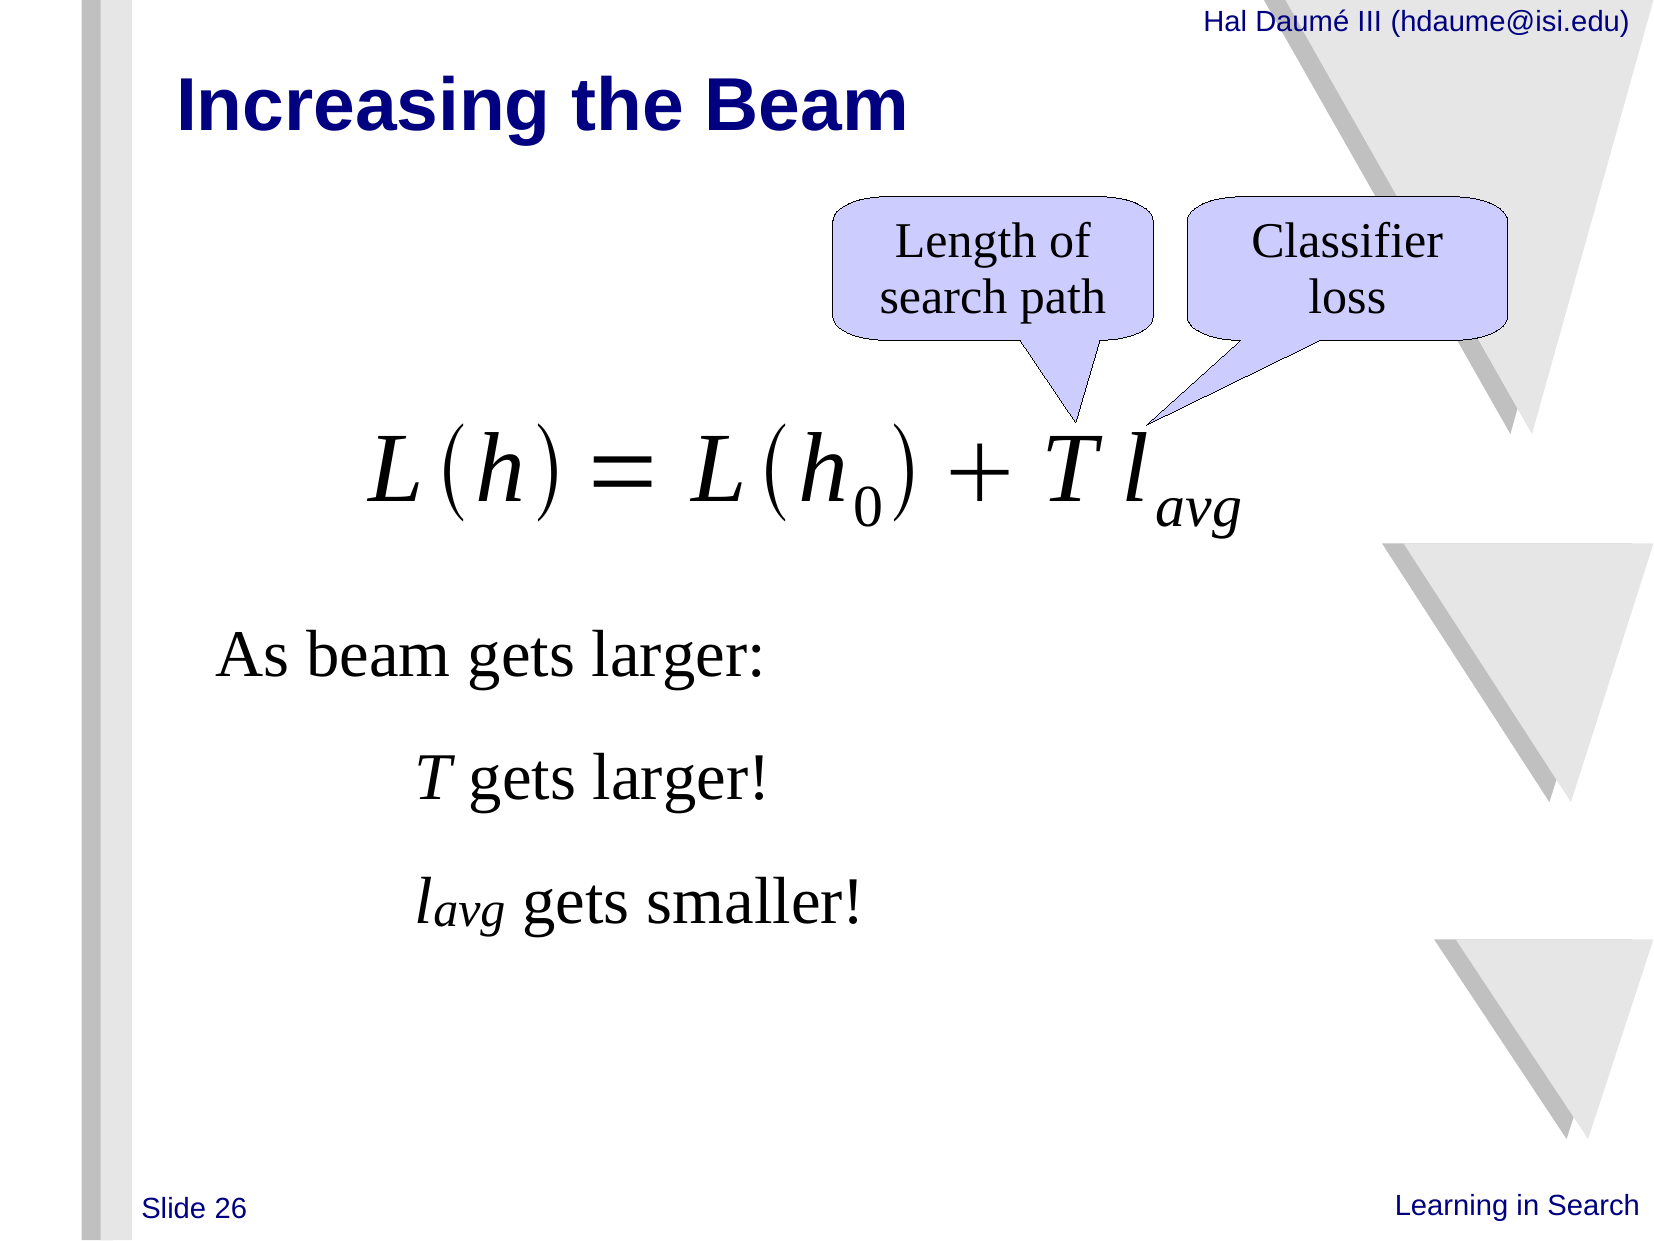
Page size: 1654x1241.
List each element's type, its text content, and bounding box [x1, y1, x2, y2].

text_box lavg gets smaller! [414, 863, 866, 957]
text_box Classifier loss [1146, 196, 1508, 426]
text_box Length of search path [832, 196, 1154, 423]
chart [355, 409, 1248, 544]
title Increasing the Beam [176, 44, 1509, 166]
text_box As beam gets larger: [215, 616, 768, 698]
text_box T gets larger! [414, 739, 772, 821]
